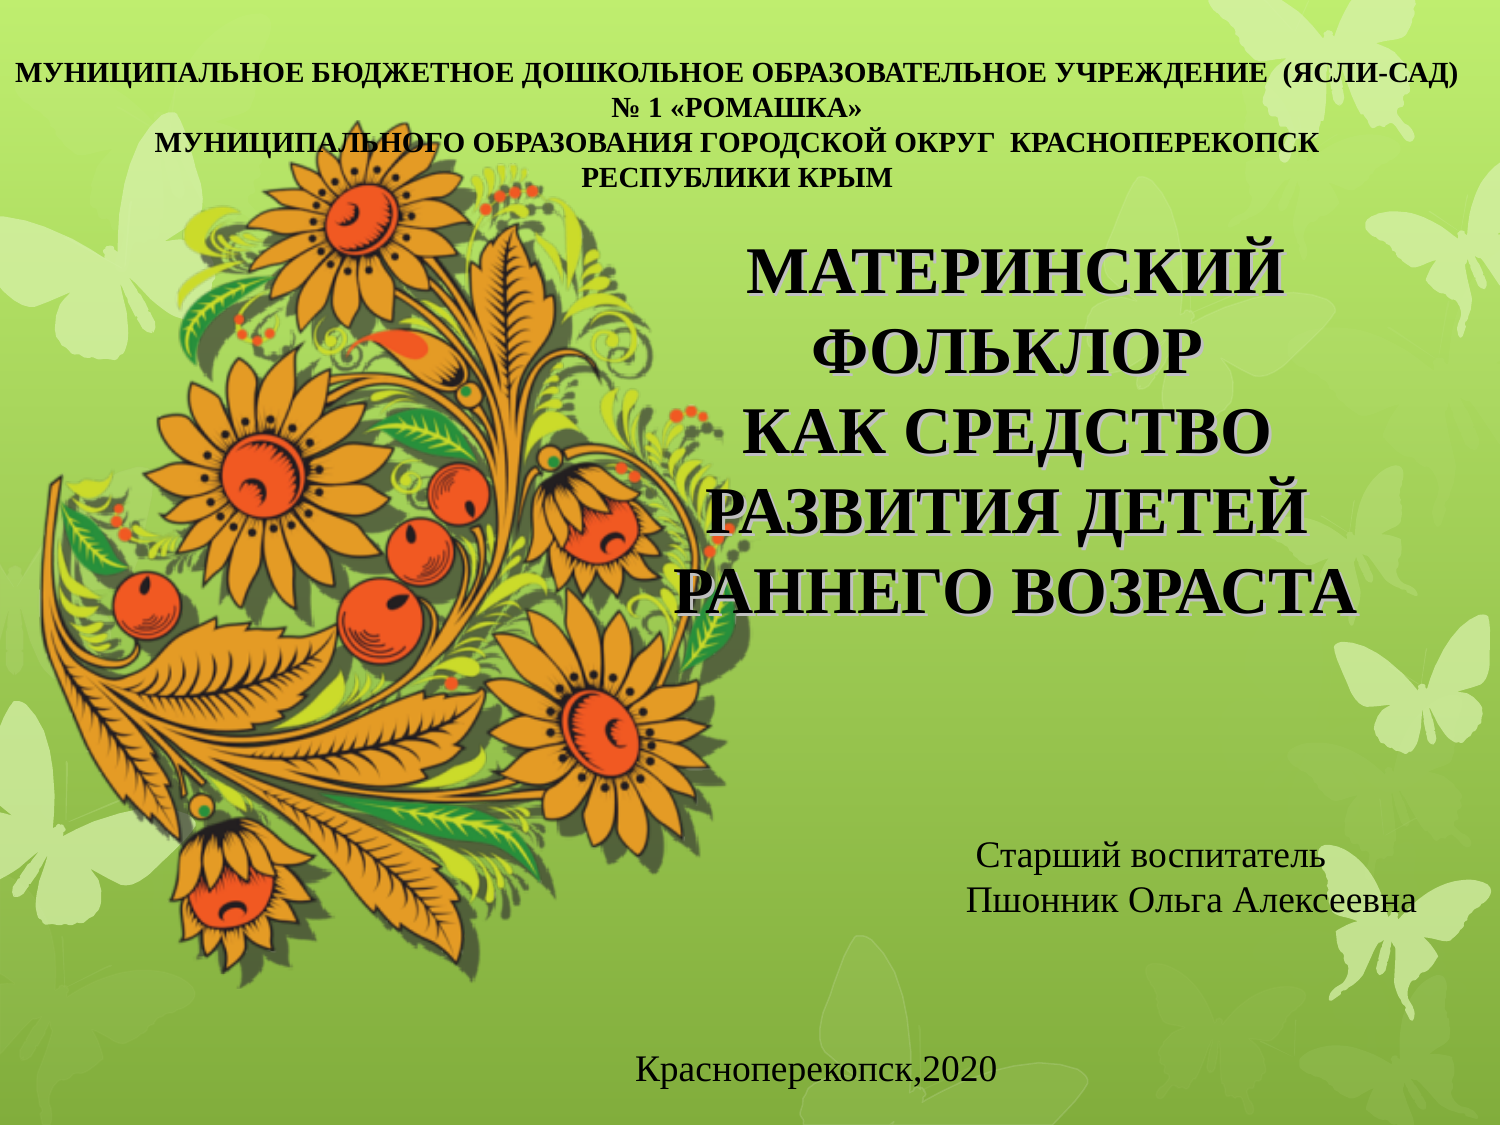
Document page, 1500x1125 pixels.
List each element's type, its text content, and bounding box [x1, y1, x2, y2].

text_box Красноперекопск,2020 [620, 1036, 1013, 1096]
title МАТЕРИНСКИЙ ФОЛЬКЛОР КАК СРЕДСТВО РАЗВИТИЯ ДЕТЕЙ РАННЕГО ВОЗРАСТА [549, 245, 1483, 646]
text_box МУНИЦИПАЛЬНОЕ БЮДЖЕТНОЕ ДОШКОЛЬНОЕ ОБРАЗОВАТЕЛЬНОЕ УЧРЕЖДЕНИЕ (ЯСЛИ-САД) № 1 «РОМАШКА» МУНИЦИПАЛЬНОГО ОБРАЗОВАНИЯ ГОРОДСКОЙ ОКРУГ КРАСНОПЕРЕКОПСК РЕСПУБЛИКИ КРЫМ [0, 45, 1500, 245]
picture [29, 245, 747, 974]
text_box Старший воспитатель Пшонник Ольга Алексеевна [950, 822, 1455, 929]
